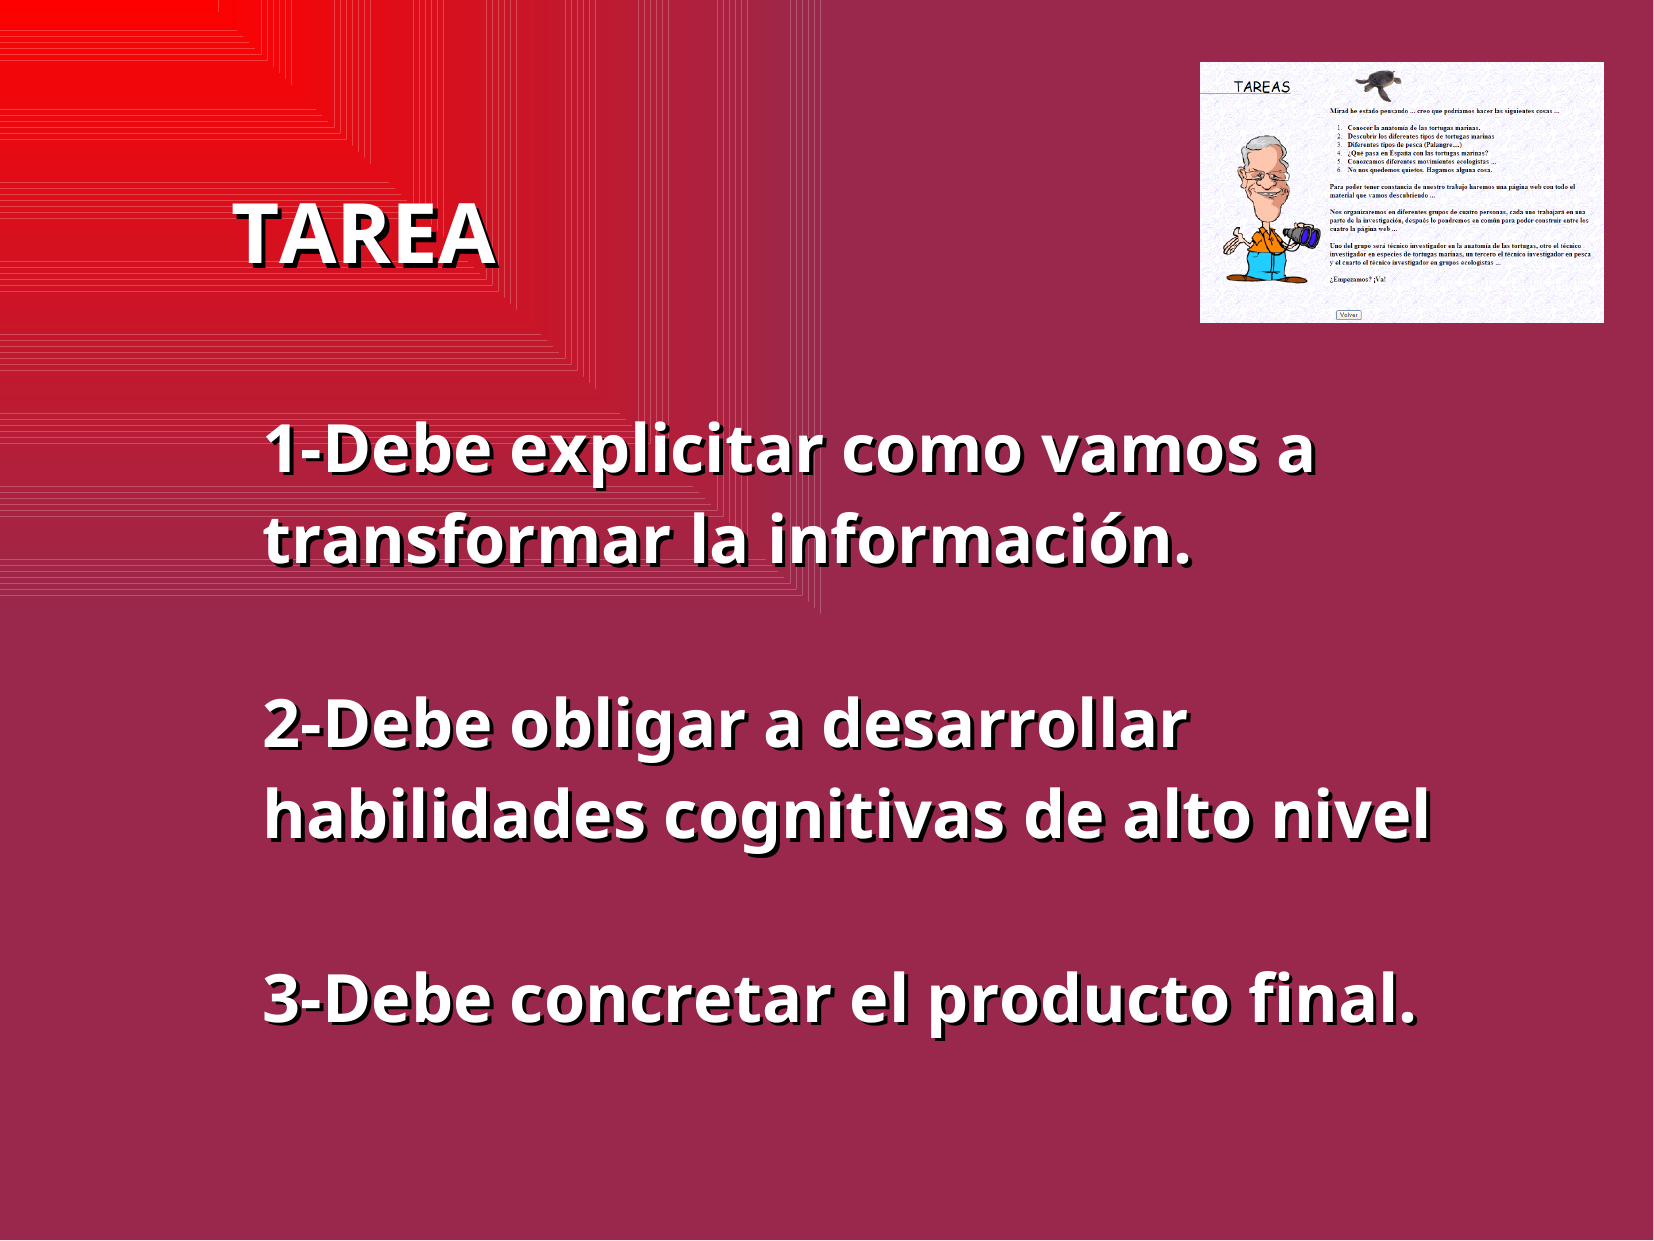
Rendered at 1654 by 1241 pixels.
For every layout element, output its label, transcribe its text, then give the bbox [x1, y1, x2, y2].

text_box TAREA [230, 174, 496, 296]
picture [1200, 62, 1604, 323]
text_box TAREA [465, 222, 474, 238]
text_box 1-Debe explicitar como vamos a transformar la información. 2-Debe obligar a desarrollar habilidades cognitivas de alto nivel 3-Debe concretar el producto final. [262, 399, 1460, 1042]
